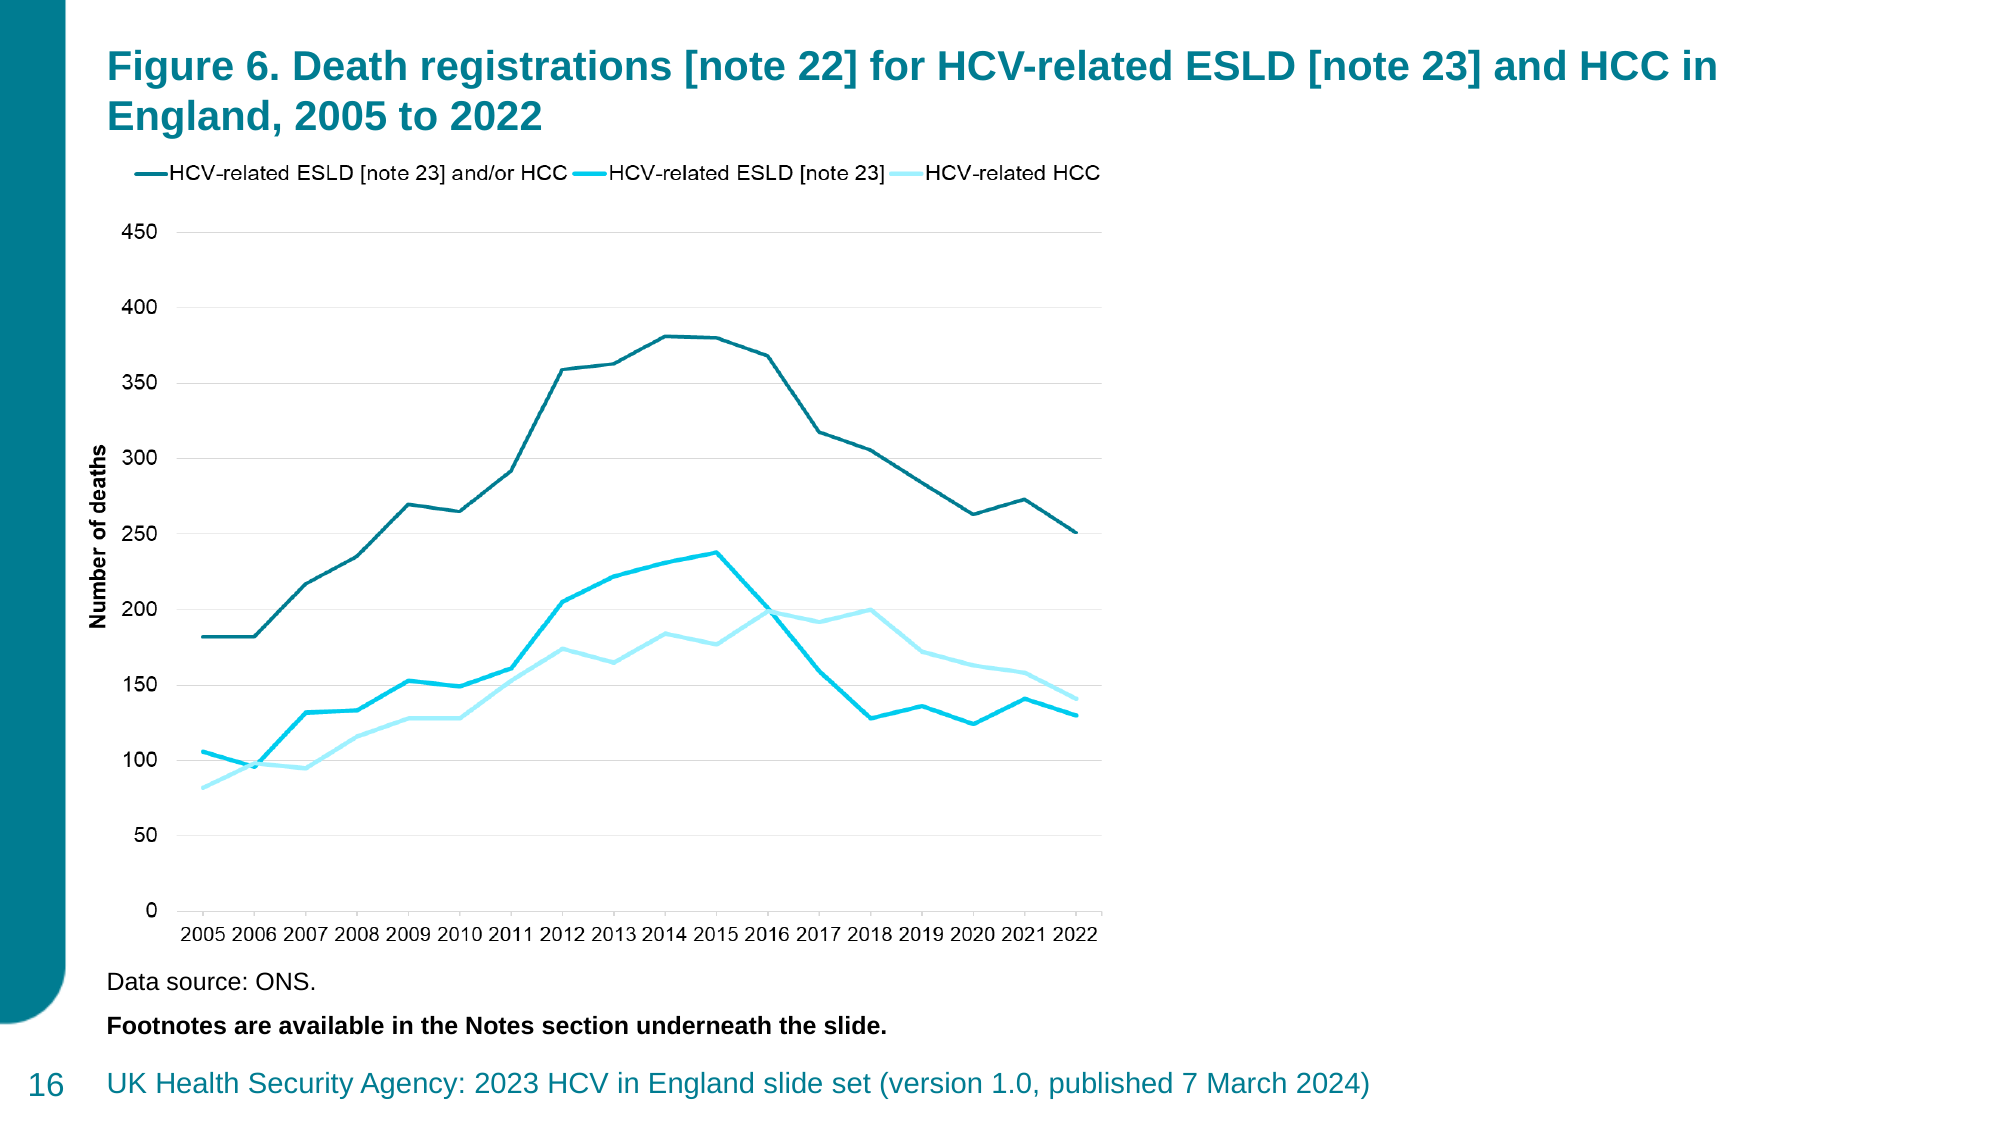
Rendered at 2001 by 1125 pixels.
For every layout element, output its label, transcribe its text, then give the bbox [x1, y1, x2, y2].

text_box Footnotes are available in the Notes section underneath the slide. [91, 1002, 955, 1048]
picture [78, 132, 1112, 975]
text_box [12, 1056, 111, 1115]
text_box UK Health Security Agency: 2023 HCV in England slide set (version 1.0, published 7 March 2024) [91, 1052, 1734, 1112]
title Figure 6. Death registrations [note 22] for HCV-related ESLD [note 23] and HCC in England, 2005 to 2022 [91, 31, 1856, 191]
text_box Data source: ONS. [91, 954, 889, 1001]
